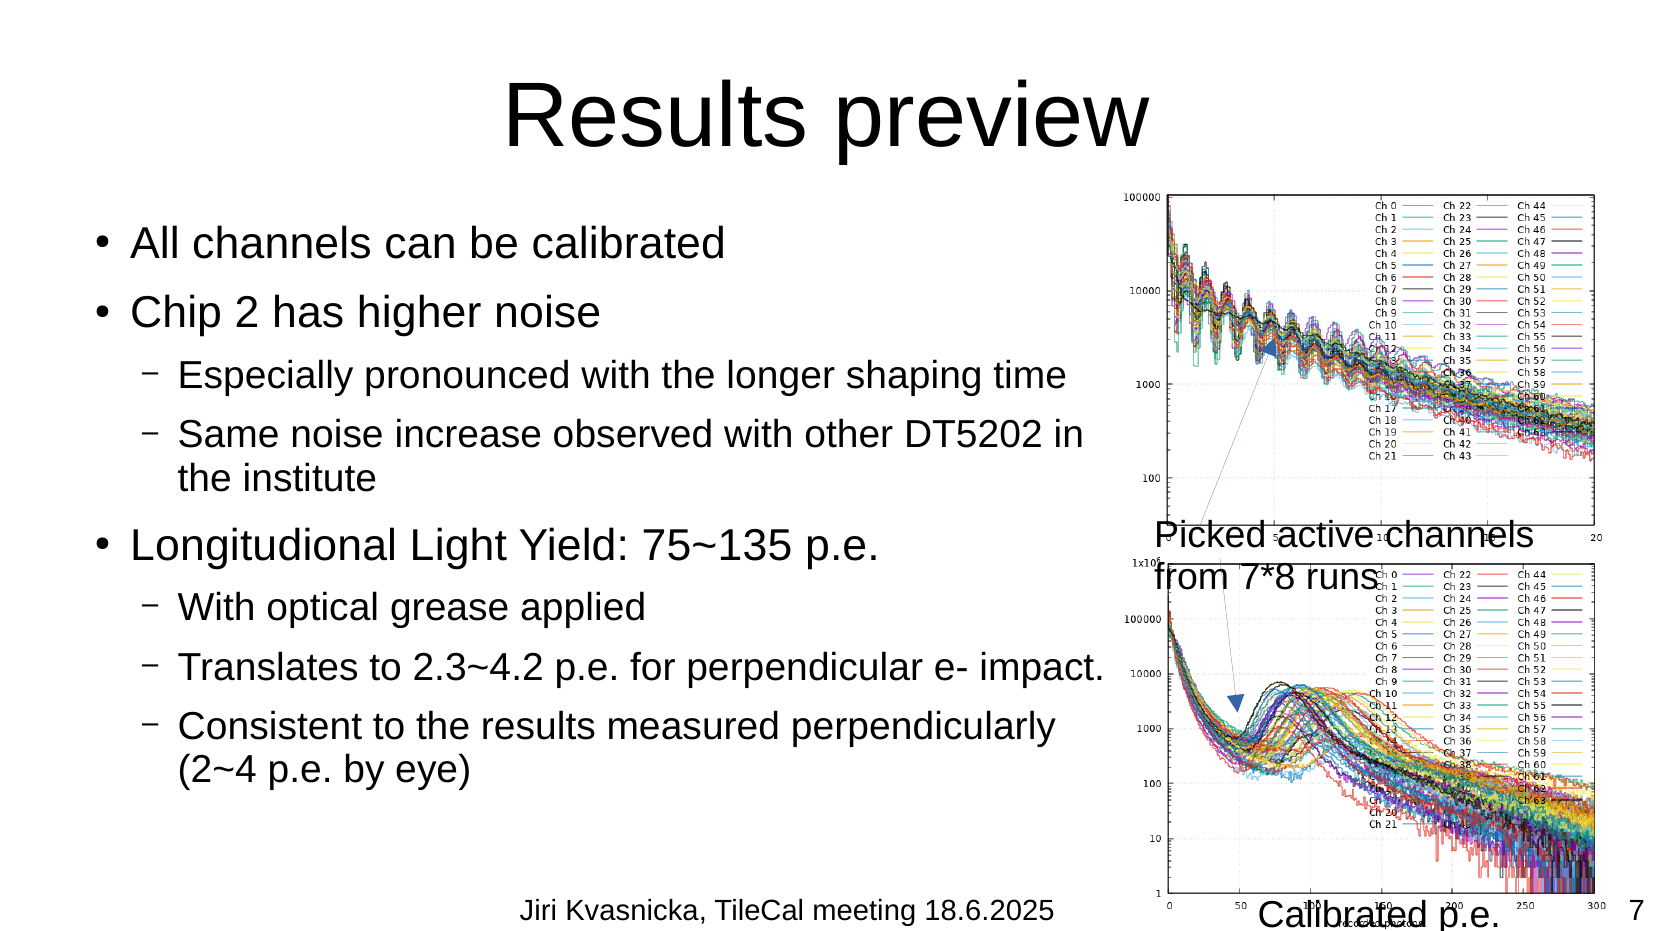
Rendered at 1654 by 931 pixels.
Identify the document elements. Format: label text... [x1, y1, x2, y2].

title Results preview [82, 37, 1571, 193]
text_box Calibrated p.e. [1242, 885, 1654, 931]
text_box Picked active channels from 7*8 runs [1139, 505, 1561, 605]
list All channels can be calibrated Chip 2 has higher noise Especially pronounced with the longer shaping time Same noise increase observed with other DT5202 in the institute Longitudional Light Yield: 75~135 p.e. With optical grease applied Translates to 2.3~4.2 p.e. for perpendicular e- impact. Consistent to the results measured perpendicularly (2~4 p.e. by eye) [82, 217, 1107, 826]
picture [1106, 182, 1613, 931]
